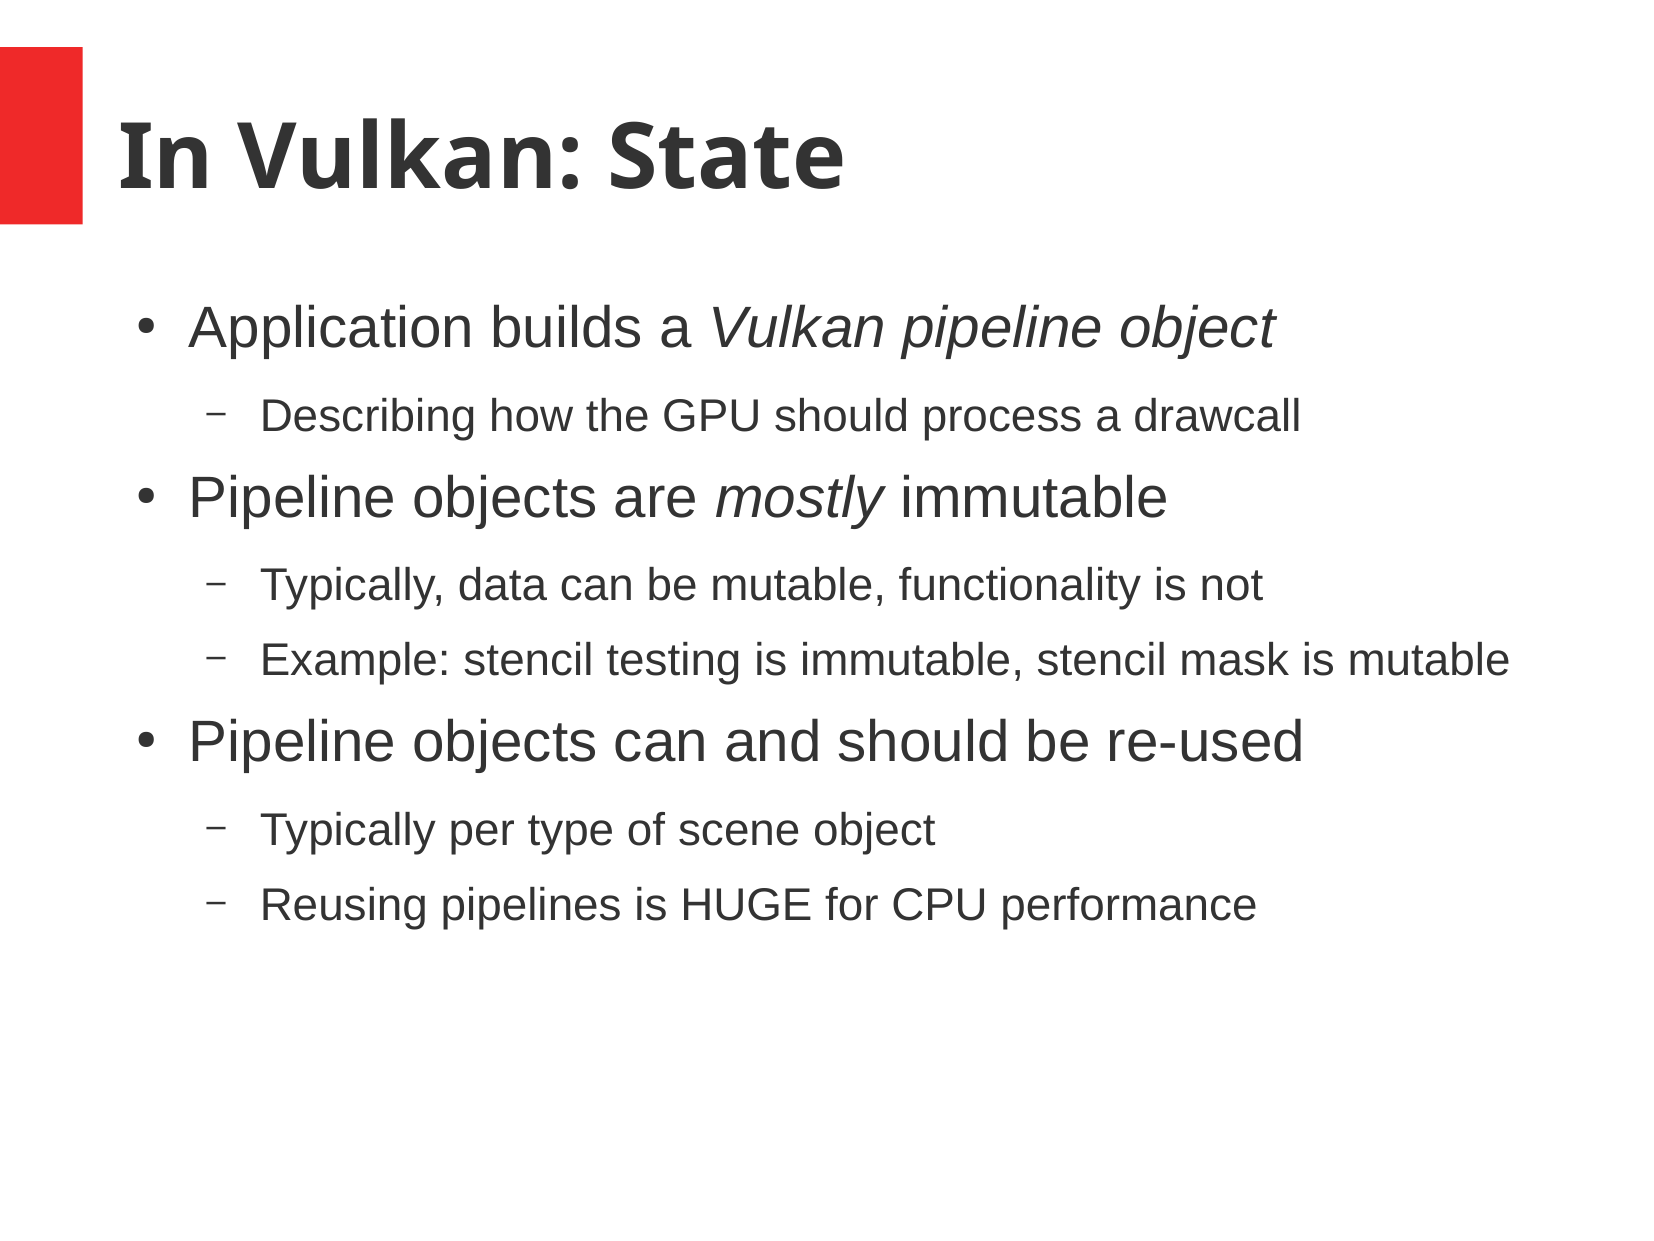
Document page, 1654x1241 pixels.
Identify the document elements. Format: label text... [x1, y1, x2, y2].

title In Vulkan: State [118, 49, 1571, 257]
list Application builds a Vulkan pipeline object Describing how the GPU should process a drawcall Pipeline objects are mostly immutable Typically, data can be mutable, functionality is not Example: stencil testing is immutable, stencil mask is mutable Pipeline objects can and should be re-used Typically per type of scene object Reusing pipelines is HUGE for CPU performance [118, 295, 1583, 1170]
